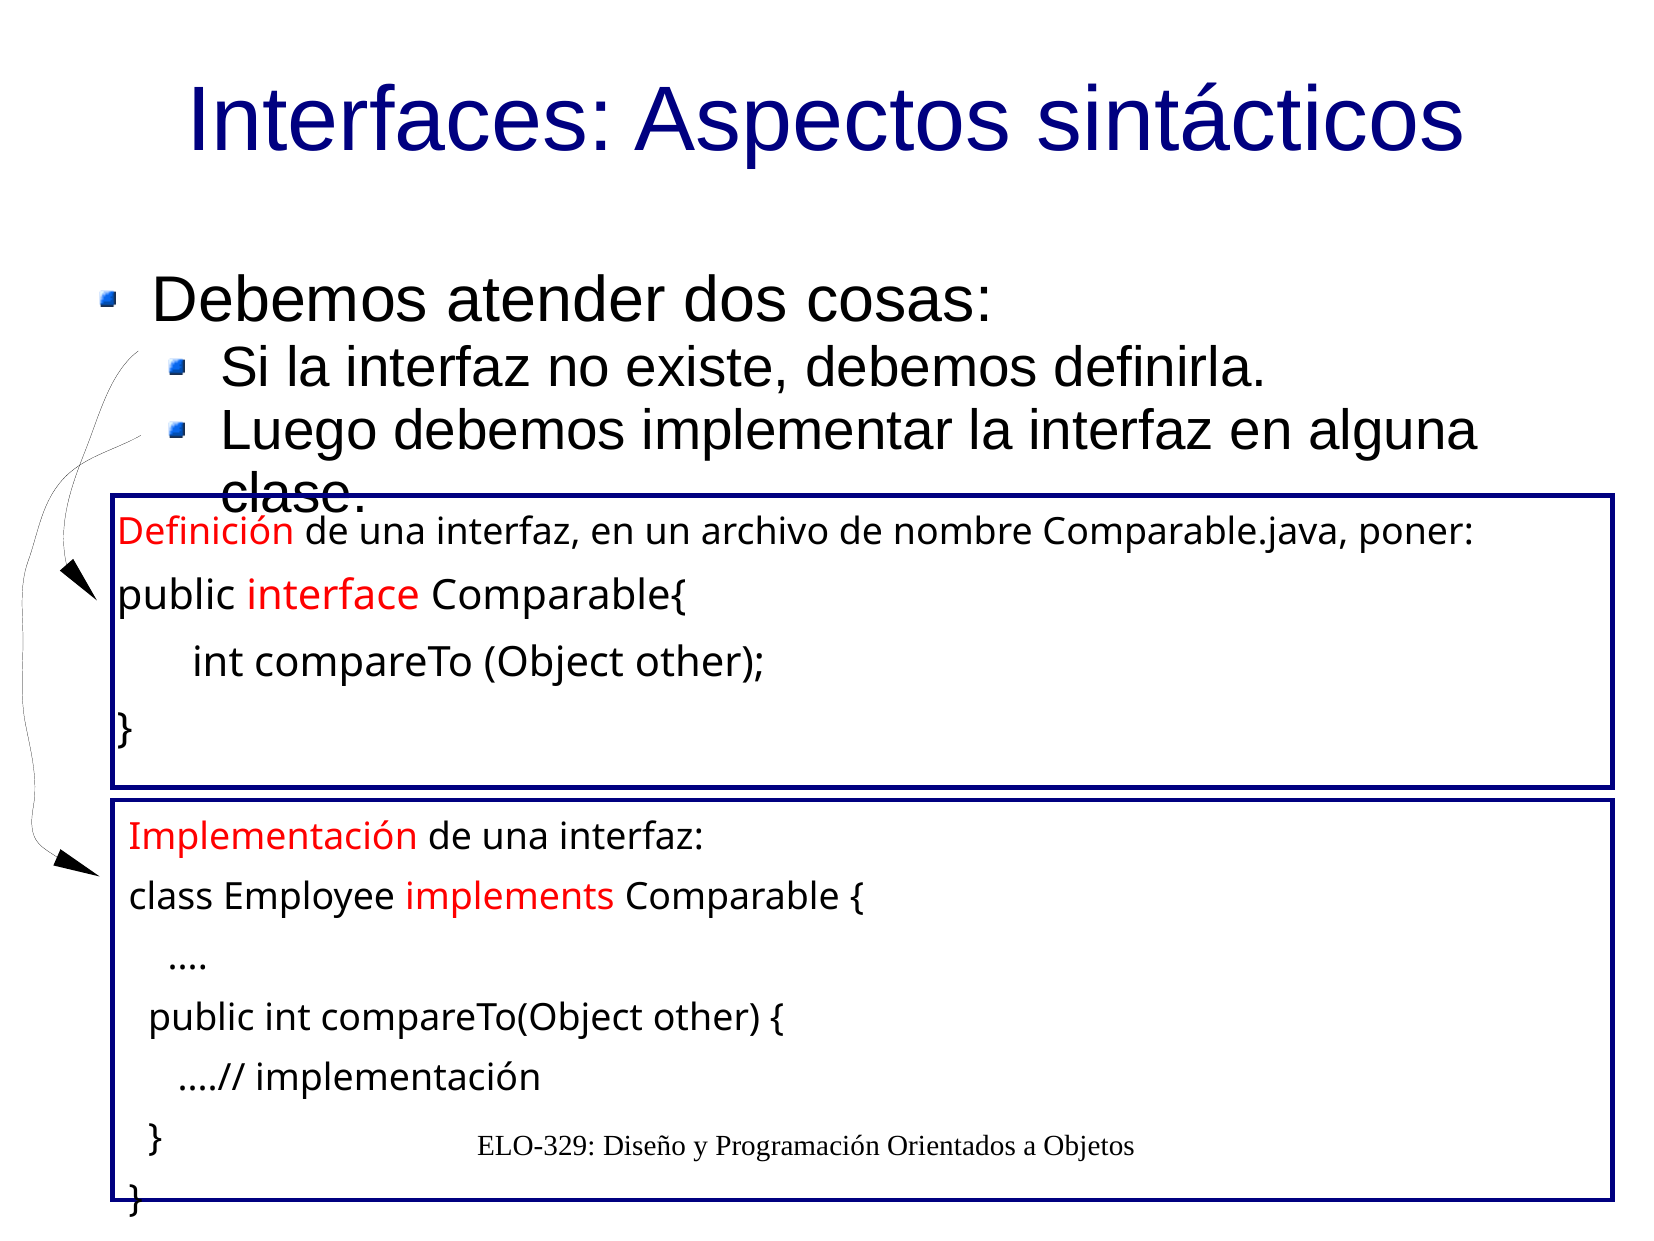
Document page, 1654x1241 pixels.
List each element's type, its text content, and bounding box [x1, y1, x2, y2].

list Debemos atender dos cosas: Si la interfaz no existe, debemos definirla. Luego debemos implementar la interfaz en alguna clase. [82, 262, 1613, 526]
title Interfaces: Aspectos sintácticos [82, 49, 1571, 188]
text_box Definición de una interfaz, en un archivo de nombre Comparable.java, poner: public interface Comparable{ int compareTo (Object other); } [112, 495, 1613, 788]
text_box Implementación de una interfaz: class Employee implements Comparable { .... public int compareTo(Object other) { ....// implementación } } [112, 799, 1613, 1200]
